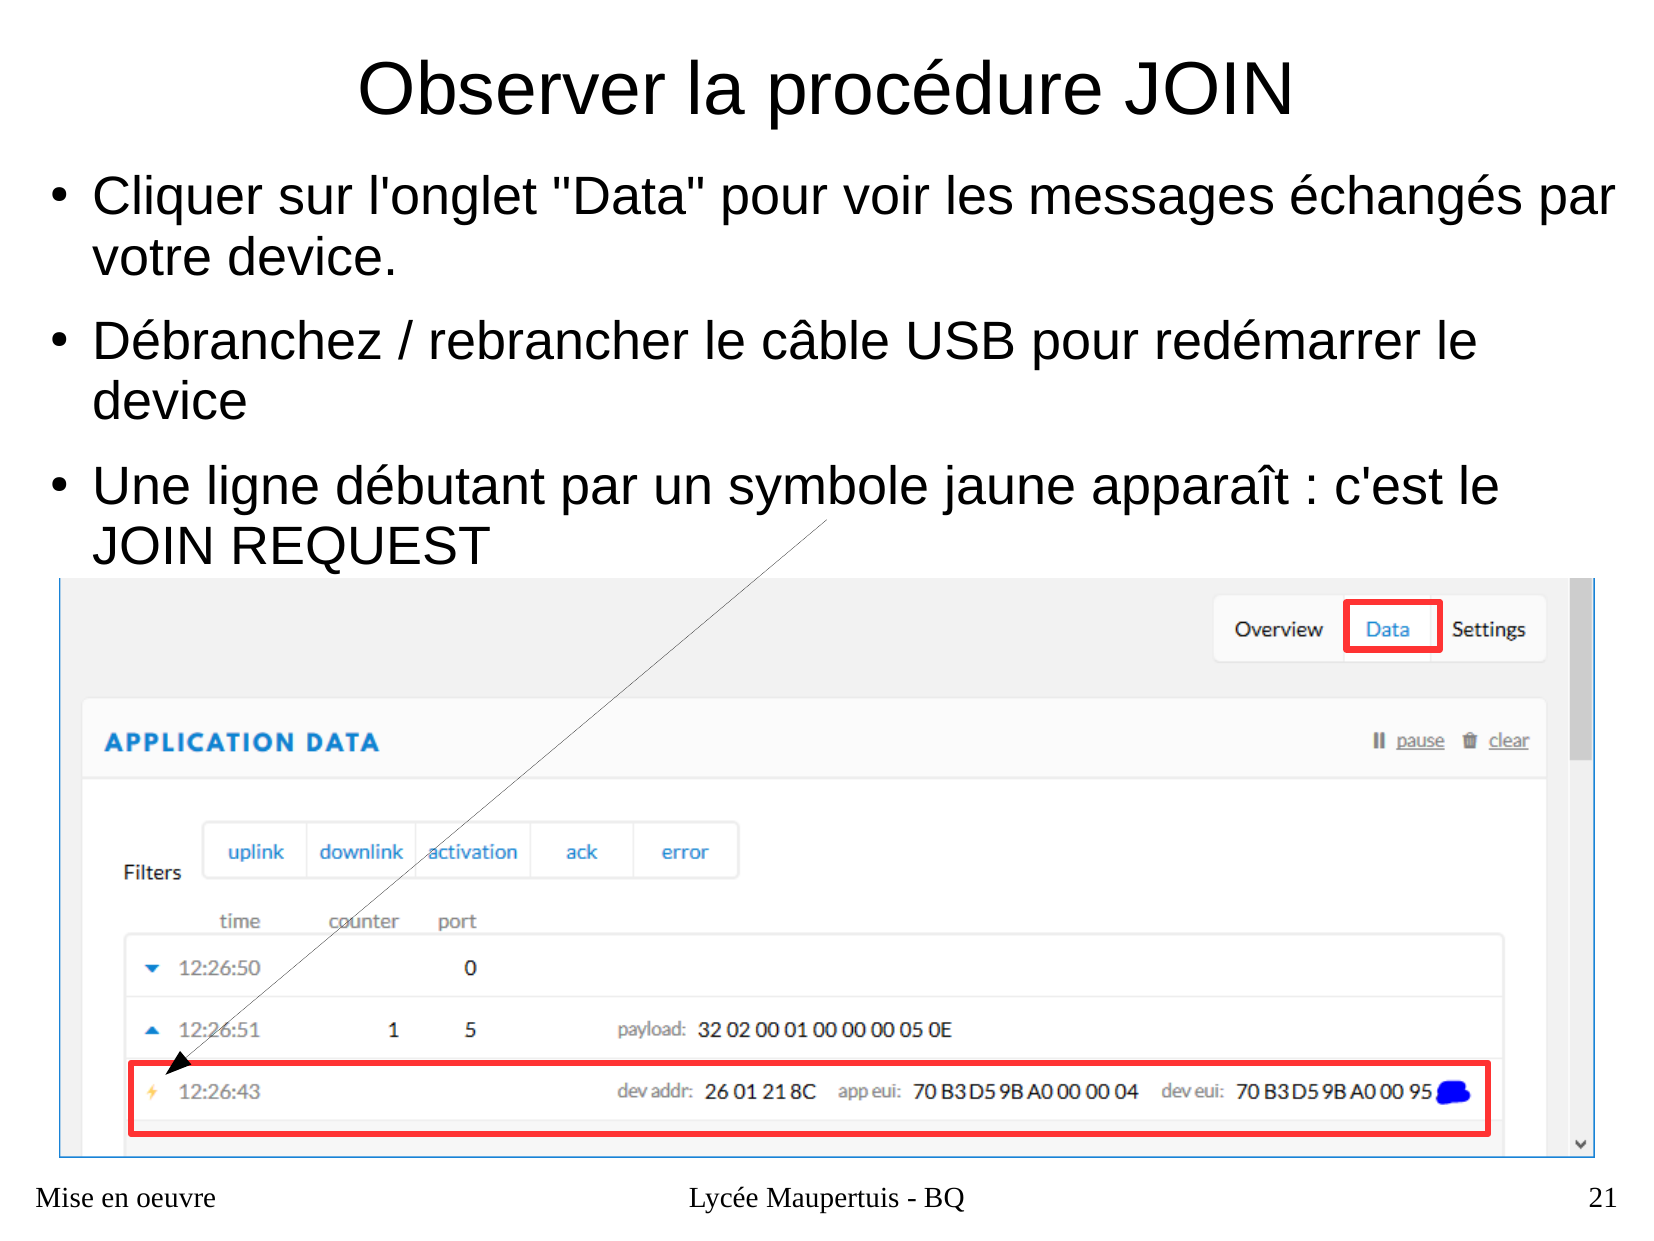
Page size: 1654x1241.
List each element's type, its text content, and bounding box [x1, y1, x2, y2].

list Cliquer sur l'onglet "Data" pour voir les messages échangés par votre device. Débranchez / rebrancher le câble USB pour redémarrer le device Une ligne débutant par un symbole jaune apparaît : c'est le JOIN REQUEST [35, 165, 1619, 579]
picture [59, 579, 1595, 1158]
title Observer la procédure JOIN [35, 35, 1619, 142]
picture [134, 1066, 1485, 1131]
